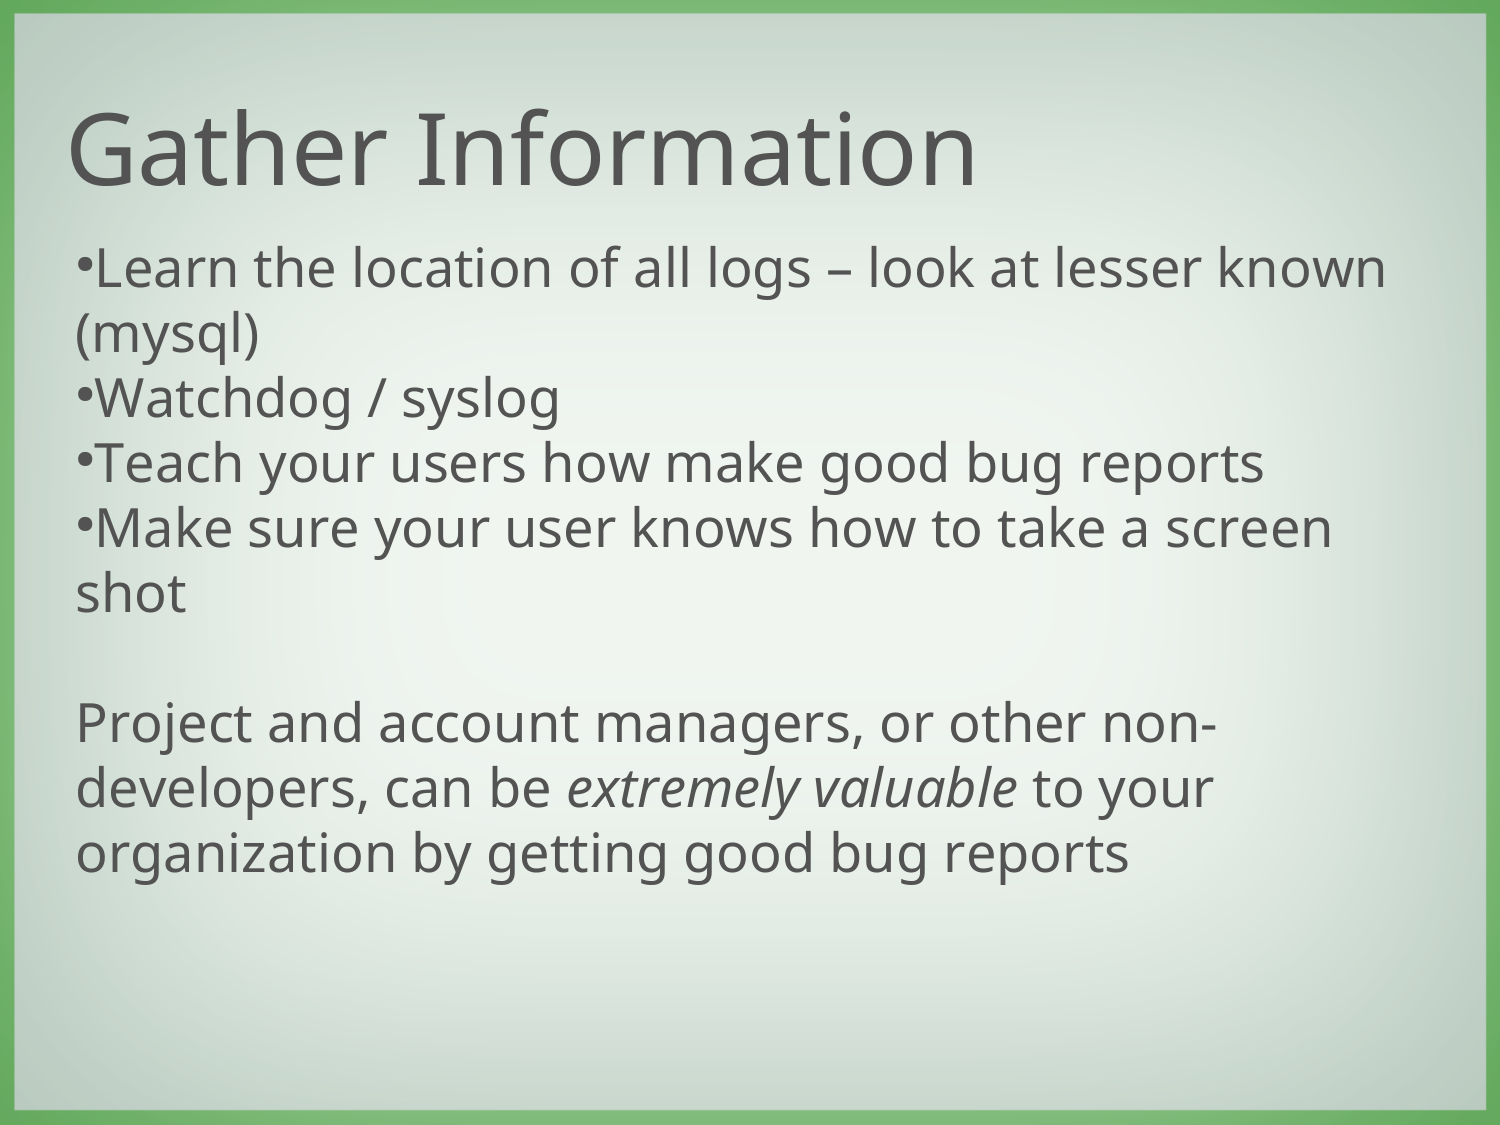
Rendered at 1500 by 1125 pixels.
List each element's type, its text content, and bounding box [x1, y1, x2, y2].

list [46, 201, 1453, 1006]
text_box Learn the location of all logs – look at lesser known (mysql) Watchdog / syslog Teach your users how make good bug reports Make sure your user knows how to take a screen shot Project and account managers, or other non-developers, can be extremely valuable to your organization by getting good bug reports [60, 225, 1428, 1107]
title Gather Information [50, 63, 1457, 228]
picture [0, 0, 1500, 1125]
